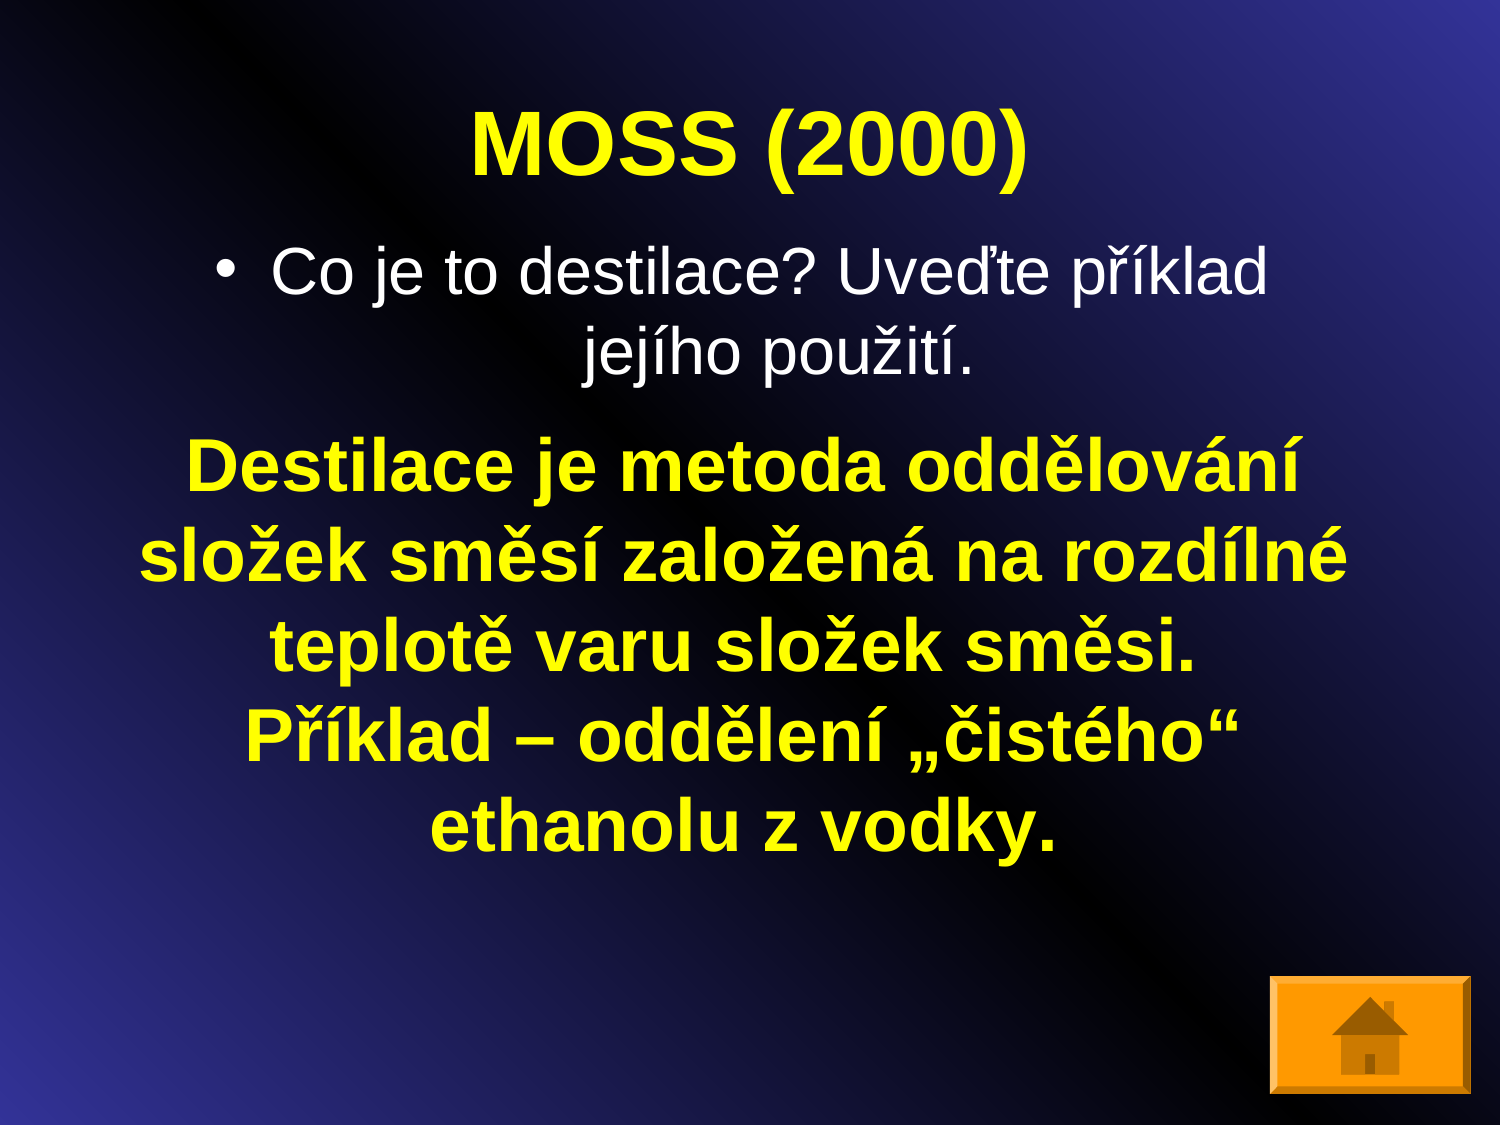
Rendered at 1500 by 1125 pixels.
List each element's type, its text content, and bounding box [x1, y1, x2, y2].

text_box Destilace je metoda oddělování složek směsí založená na rozdílné teplotě varu složek směsi. Příklad – oddělení „čistého“ ethanolu z vodky. [76, 408, 1412, 875]
title MOSS (2000) [75, 45, 1426, 233]
text_box [1271, 976, 1471, 1094]
list Co je to destilace? Uveďte příklad jejího použití. [76, 219, 1427, 433]
